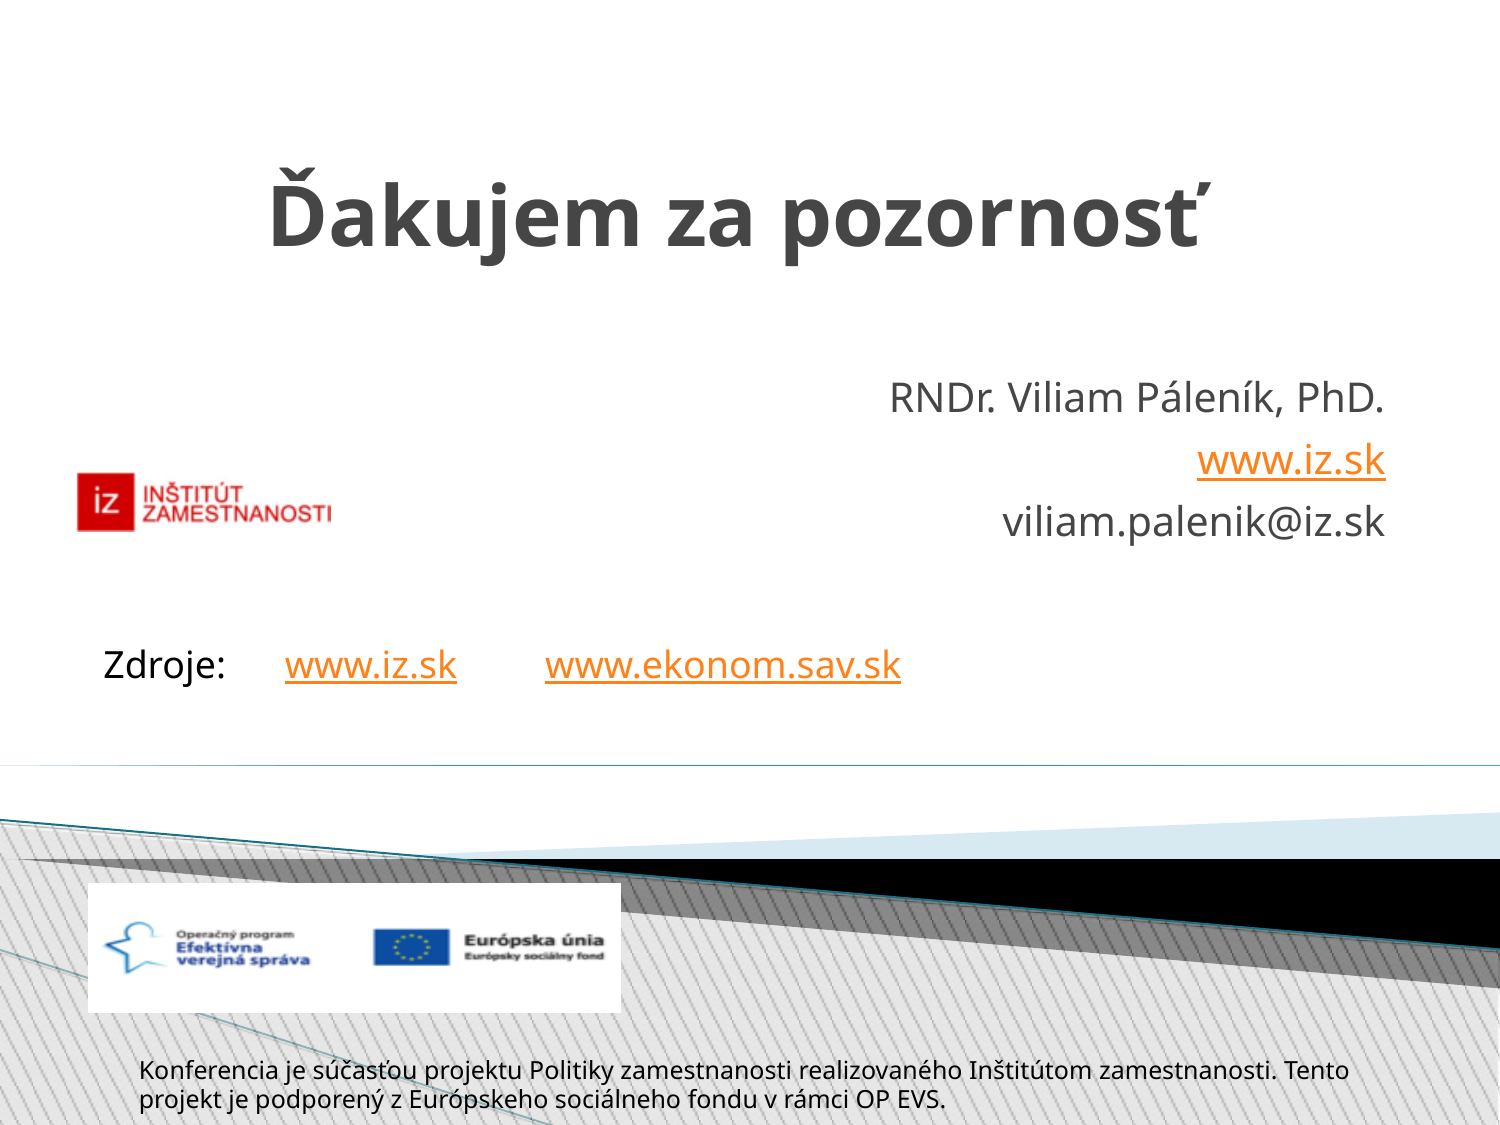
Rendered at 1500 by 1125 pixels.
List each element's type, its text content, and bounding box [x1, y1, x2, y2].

text_box Konferencia je súčasťou projektu Politiky zamestnanosti realizovaného Inštitútom zamestnanosti. Tento projekt je podporený z Európskeho sociálneho fondu v rámci OP EVS. [123, 1046, 1447, 1122]
text_box Zdroje: www.iz.sk www.ekonom.sav.sk [88, 633, 1424, 700]
picture [5, 859, 1500, 1013]
text_box Ďakujem za pozornosť [96, 148, 1372, 279]
text_box RNDr. Viliam Páleník, PhD. www.iz.sk viliam.palenik@iz.sk [118, 361, 1394, 559]
picture [76, 472, 331, 532]
